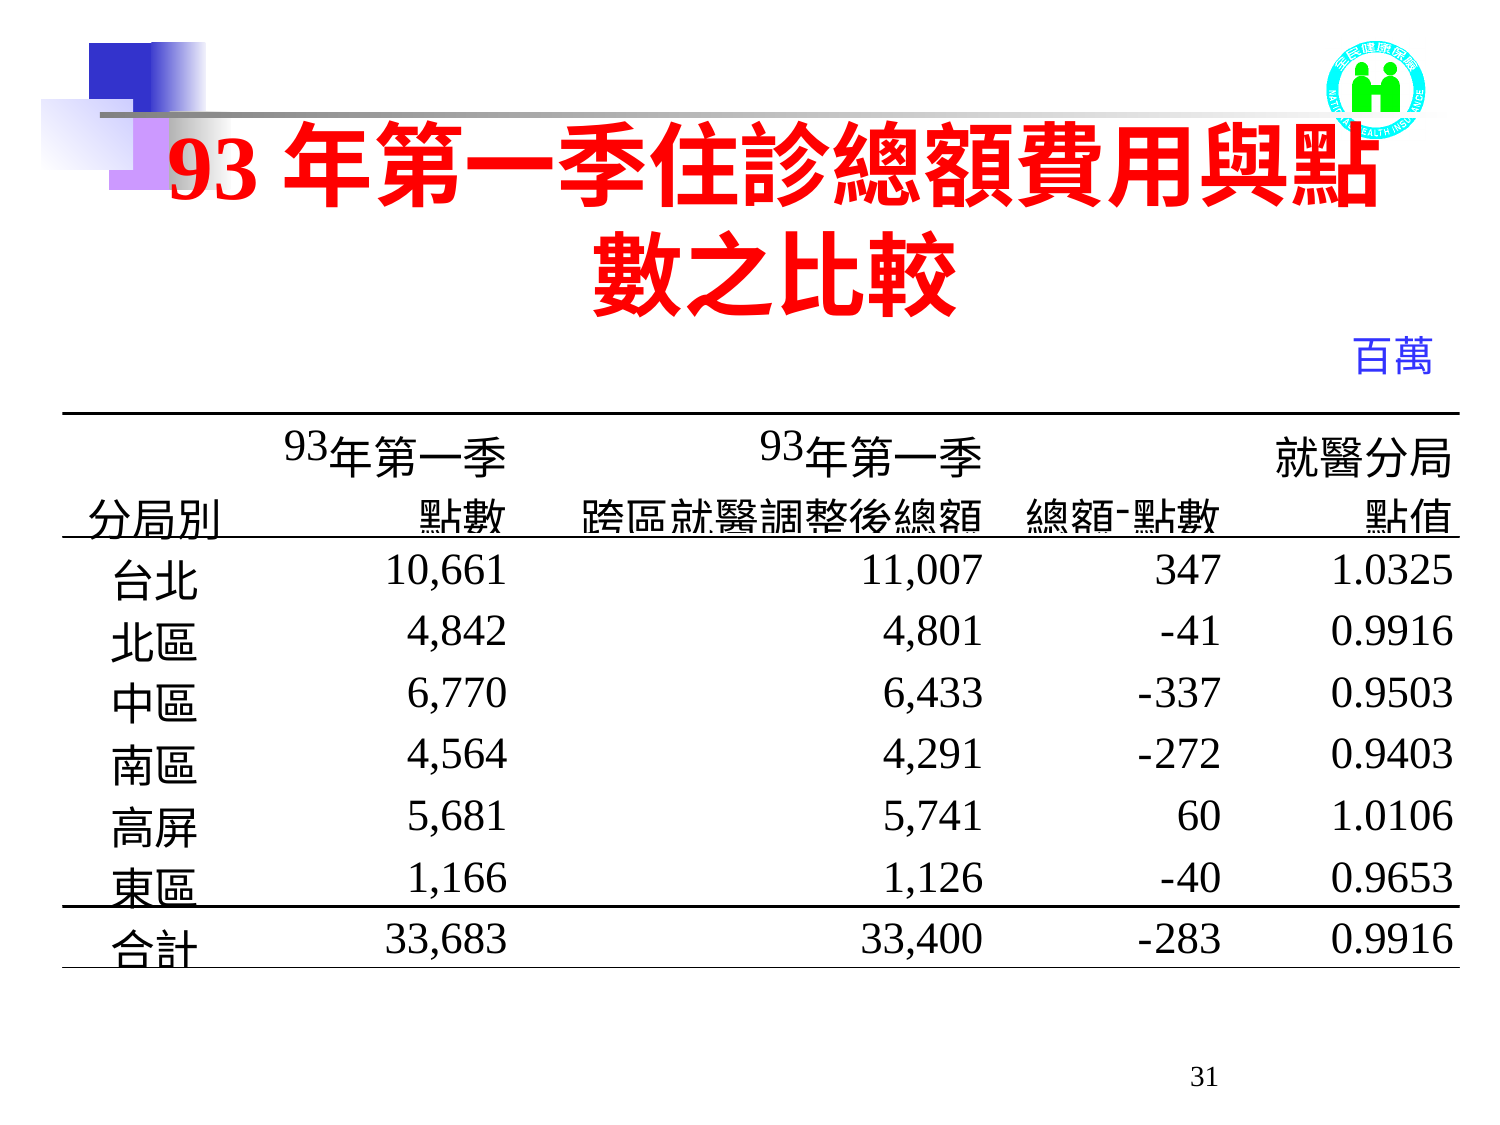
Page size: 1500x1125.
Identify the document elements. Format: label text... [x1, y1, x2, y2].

text_box 百萬 [1336, 322, 1451, 388]
text_box [1175, 1050, 1488, 1125]
title 93年第一季住診總額費用與點數之比較 [112, 99, 1438, 300]
chart [62, 412, 1463, 970]
